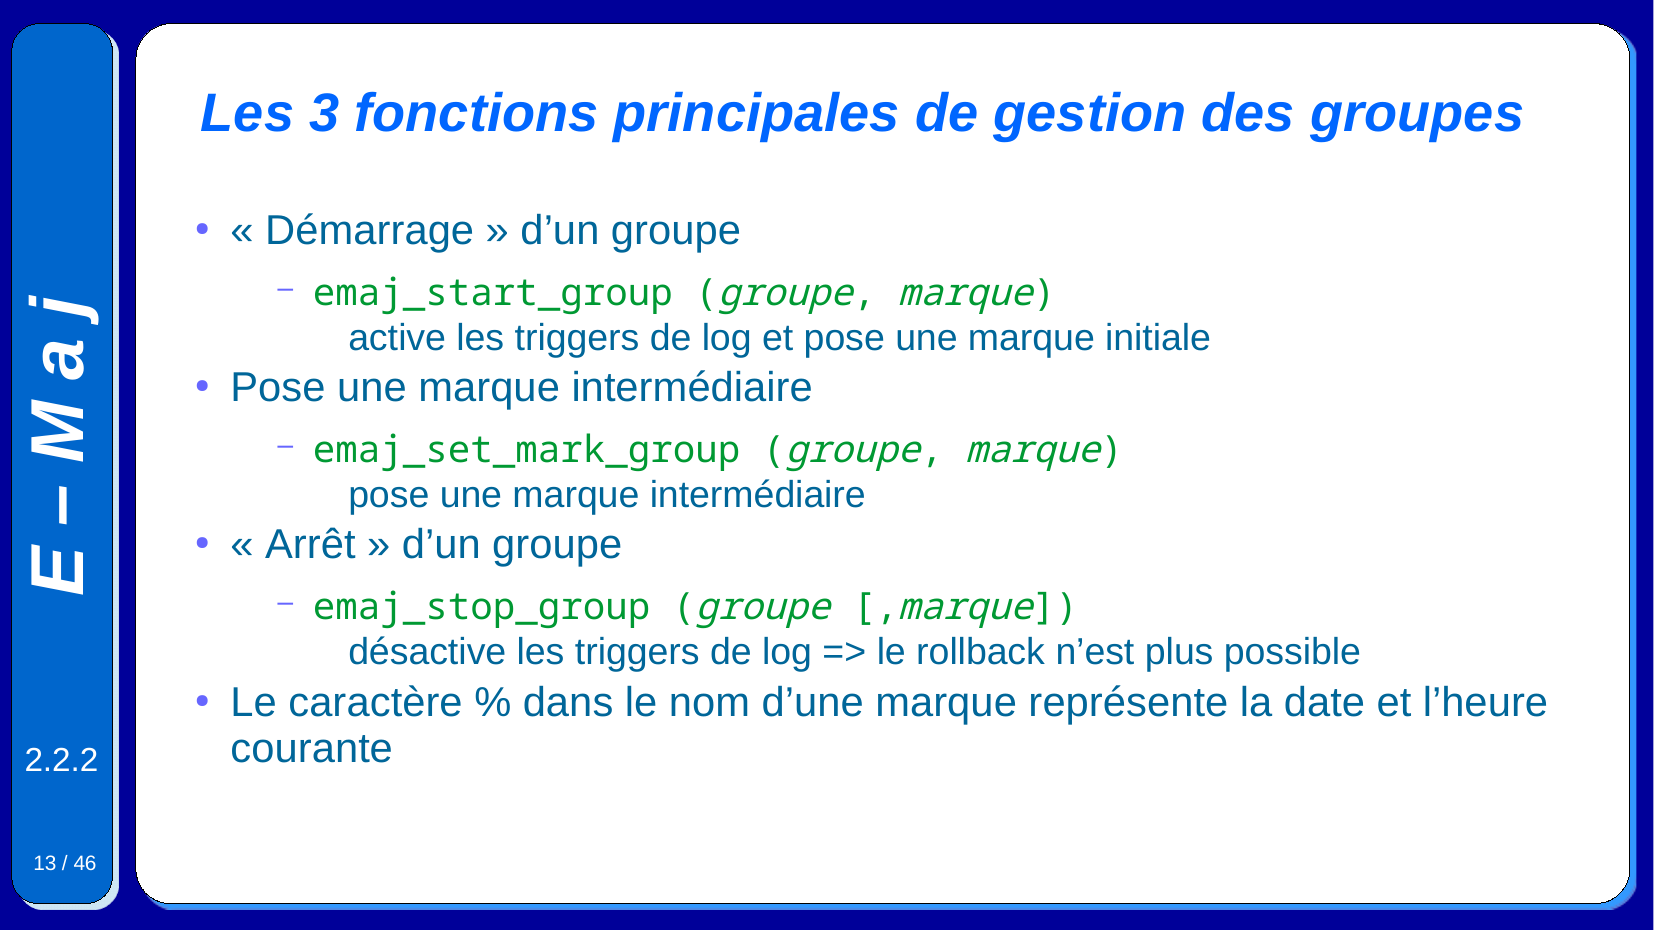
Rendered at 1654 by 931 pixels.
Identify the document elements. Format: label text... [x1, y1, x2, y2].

list « Démarrage » d’un groupe emaj_start_group (groupe, marque) active les triggers de log et pose une marque initiale Pose une marque intermédiaire emaj_set_mark_group (groupe, marque) pose une marque intermédiaire « Arrêt » d’un groupe emaj_stop_group (groupe [,marque]) désactive les triggers de log => le rollback n’est plus possible Le caractère % dans le nom d’une marque représente la date et l’heure courante [177, 206, 1587, 854]
title Les 3 fonctions principales de gestion des groupes [200, 34, 1575, 191]
